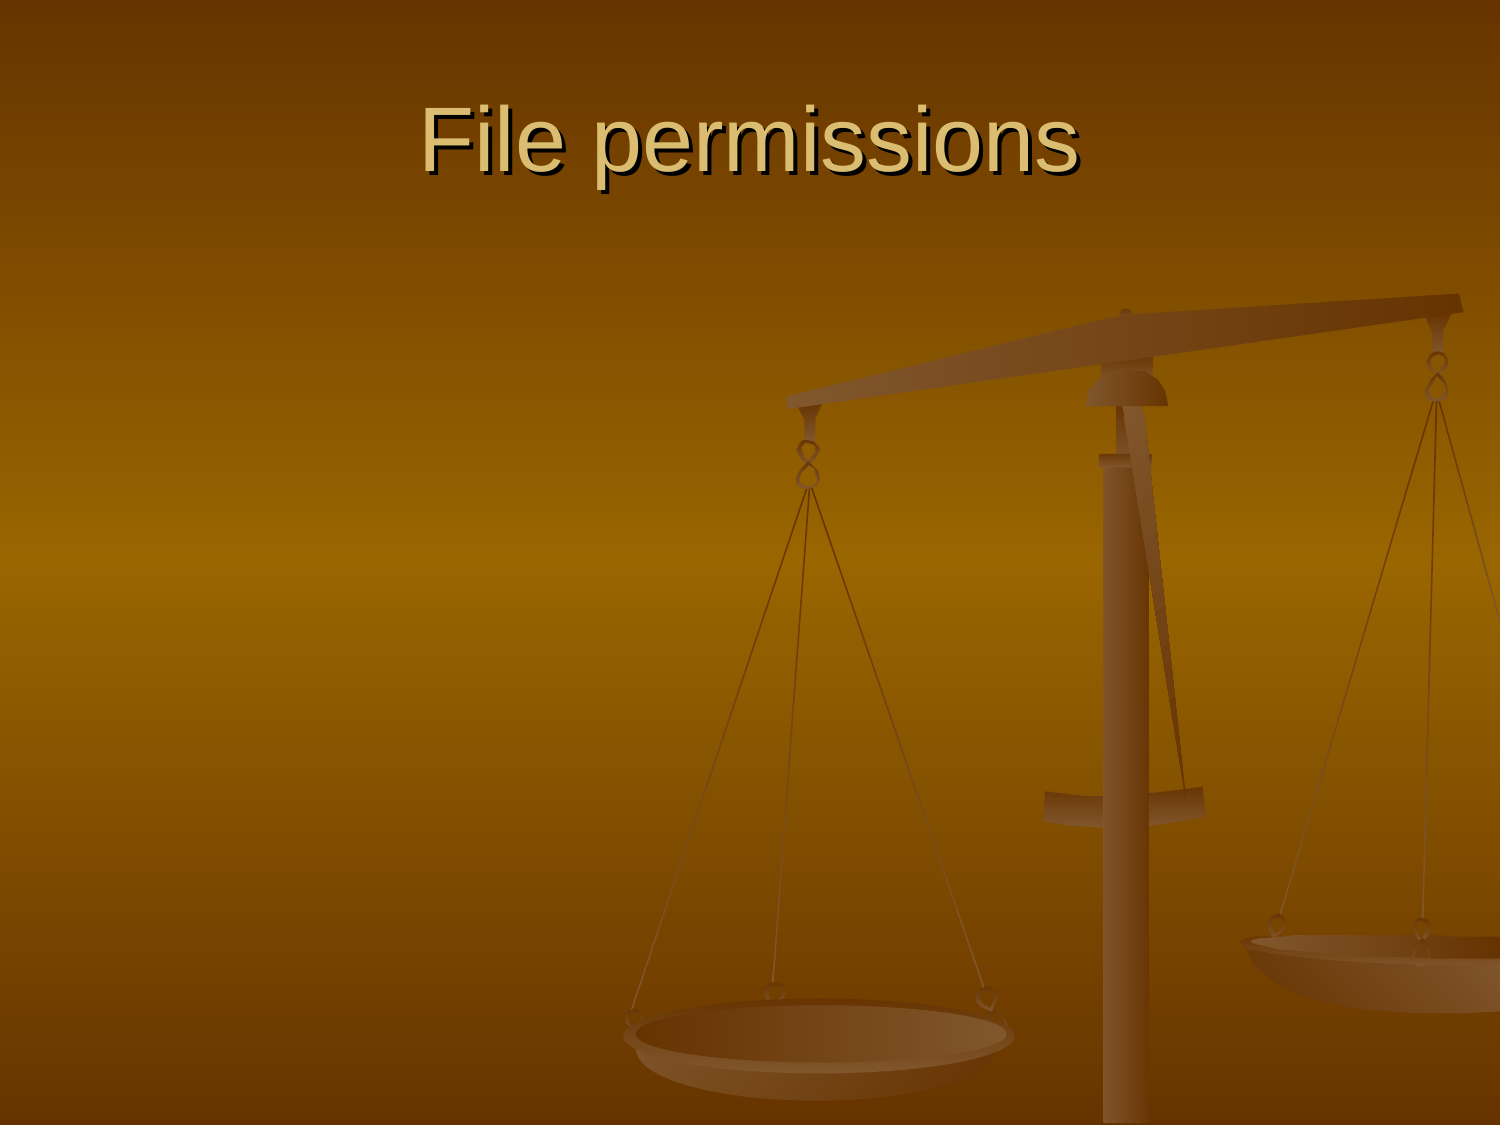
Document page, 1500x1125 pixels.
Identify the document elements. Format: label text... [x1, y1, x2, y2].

title File permissions [75, 45, 1426, 234]
